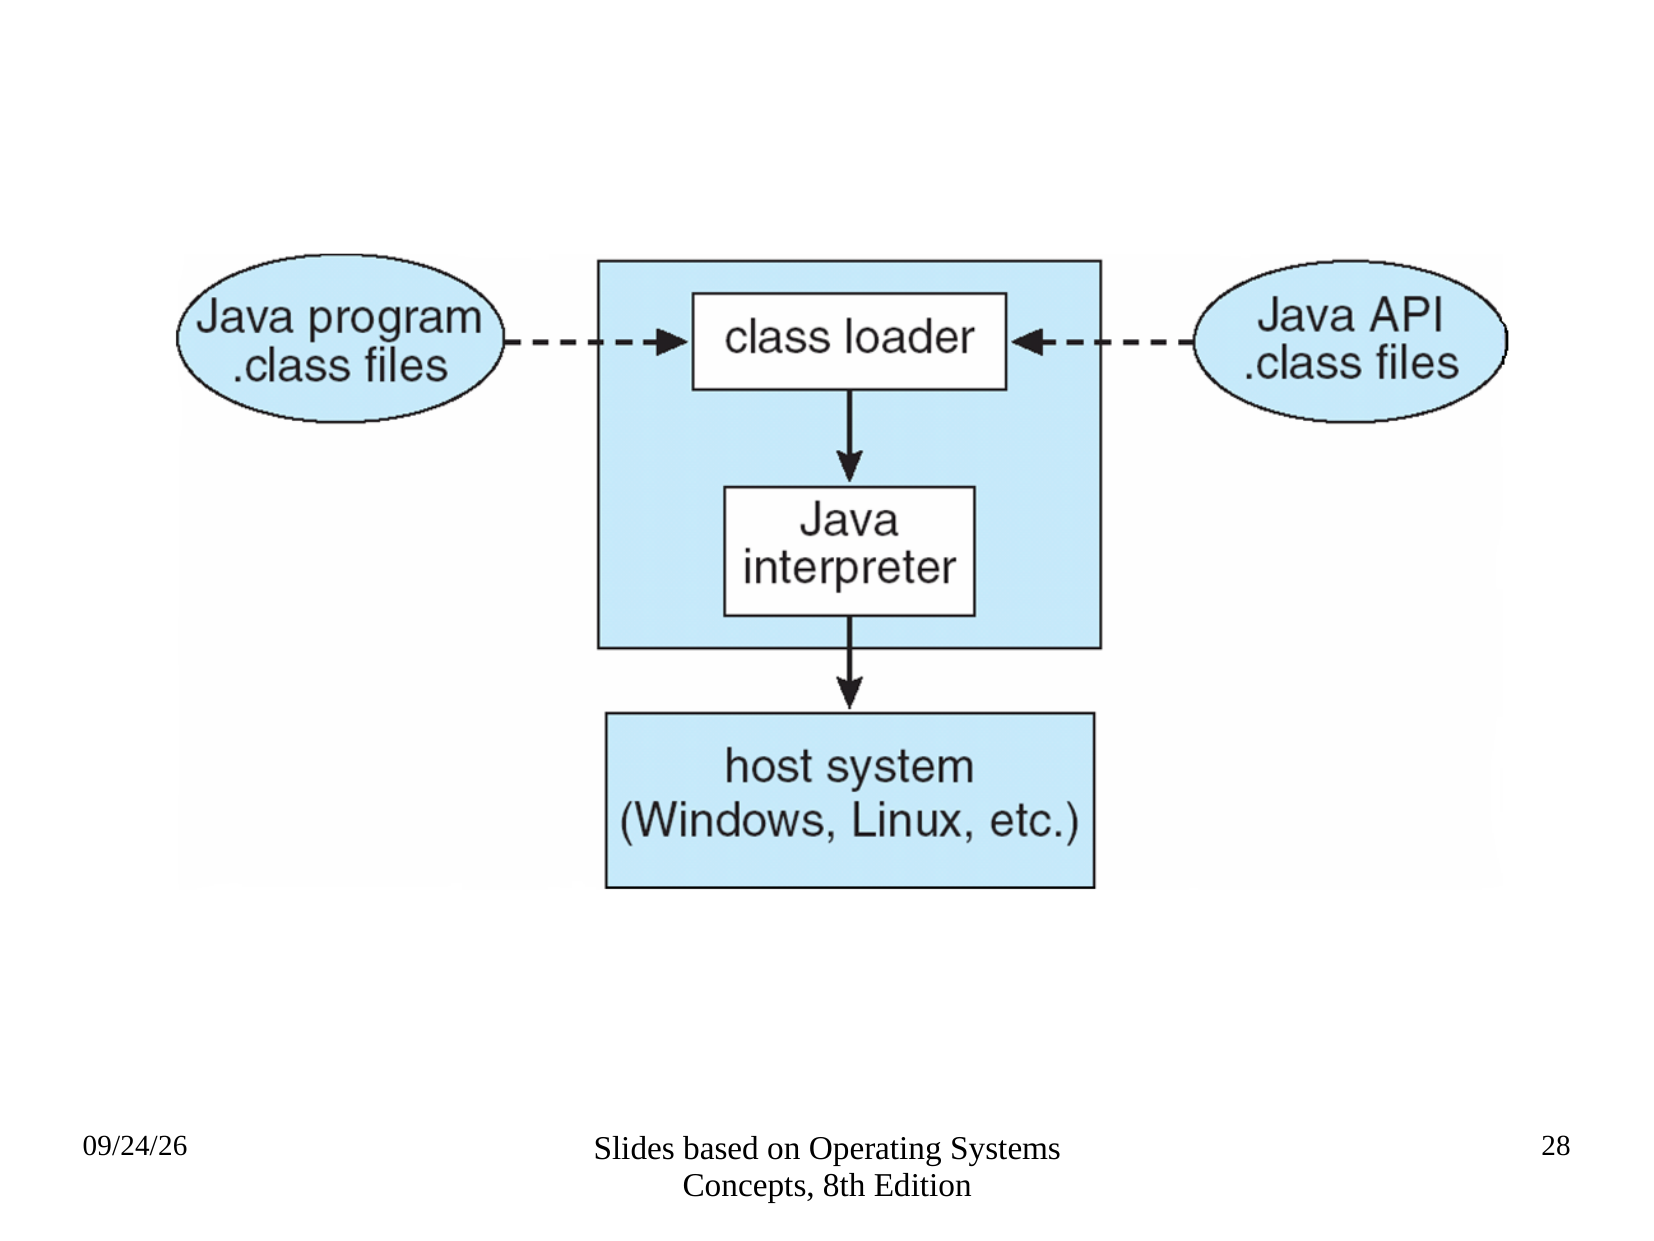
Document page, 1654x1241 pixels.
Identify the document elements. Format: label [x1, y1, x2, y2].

picture [166, 245, 1511, 898]
